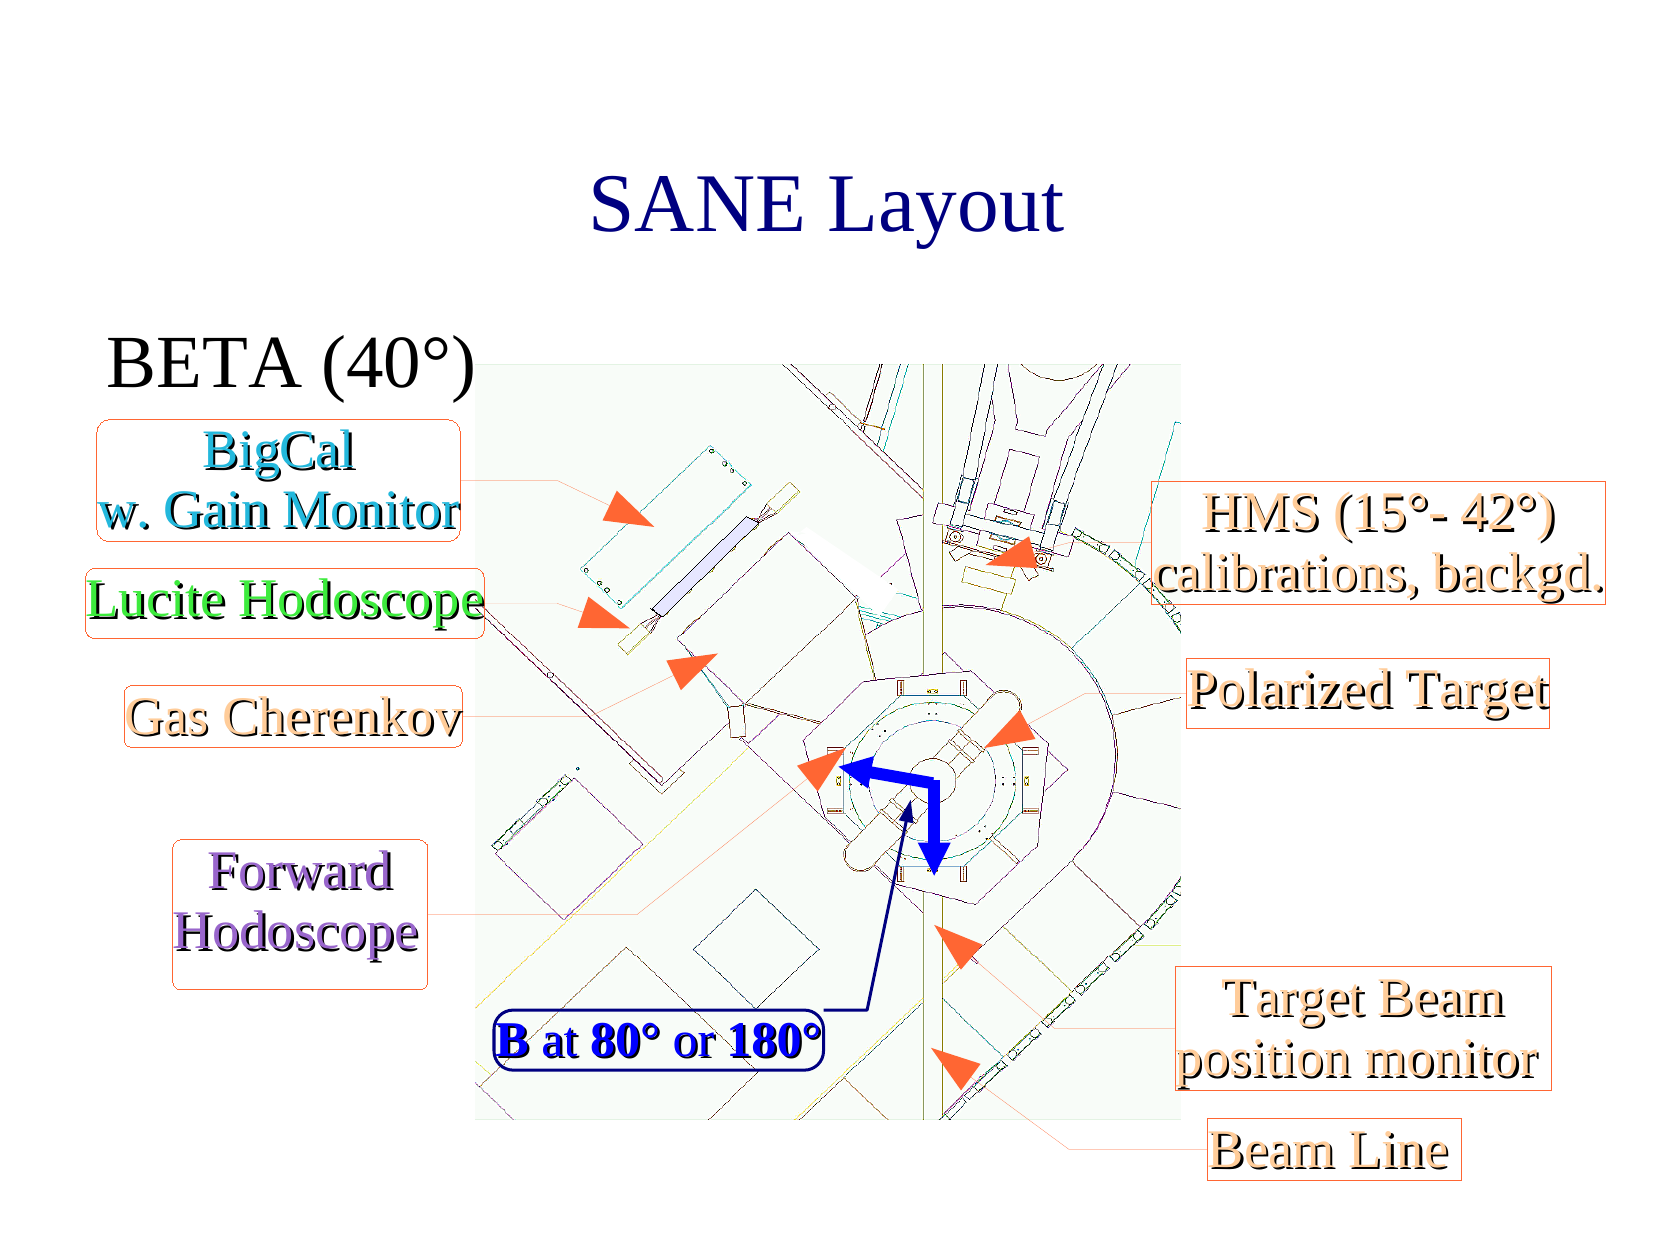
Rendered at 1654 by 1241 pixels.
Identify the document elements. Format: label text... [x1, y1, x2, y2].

text_box Polarized Target [1186, 658, 1550, 729]
text_box Lucite Hodoscope [85, 568, 485, 639]
title SANE Layout [173, 103, 1480, 303]
picture [475, 362, 1181, 1124]
text_box B at 80° or 180° [493, 1010, 824, 1071]
text_box Gas Cherenkov [124, 685, 463, 748]
text_box HMS (15°- 42°) calibrations, backgd. [1151, 481, 1606, 605]
text_box Forward Hodoscope [172, 839, 428, 990]
text_box [789, 526, 899, 617]
text_box BigCal w. Gain Monitor [96, 419, 461, 542]
text_box [650, 516, 759, 617]
text_box Target Beam position monitor [1175, 966, 1552, 1091]
text_box BETA (40°) [106, 320, 478, 404]
text_box Beam Line [1207, 1118, 1462, 1181]
